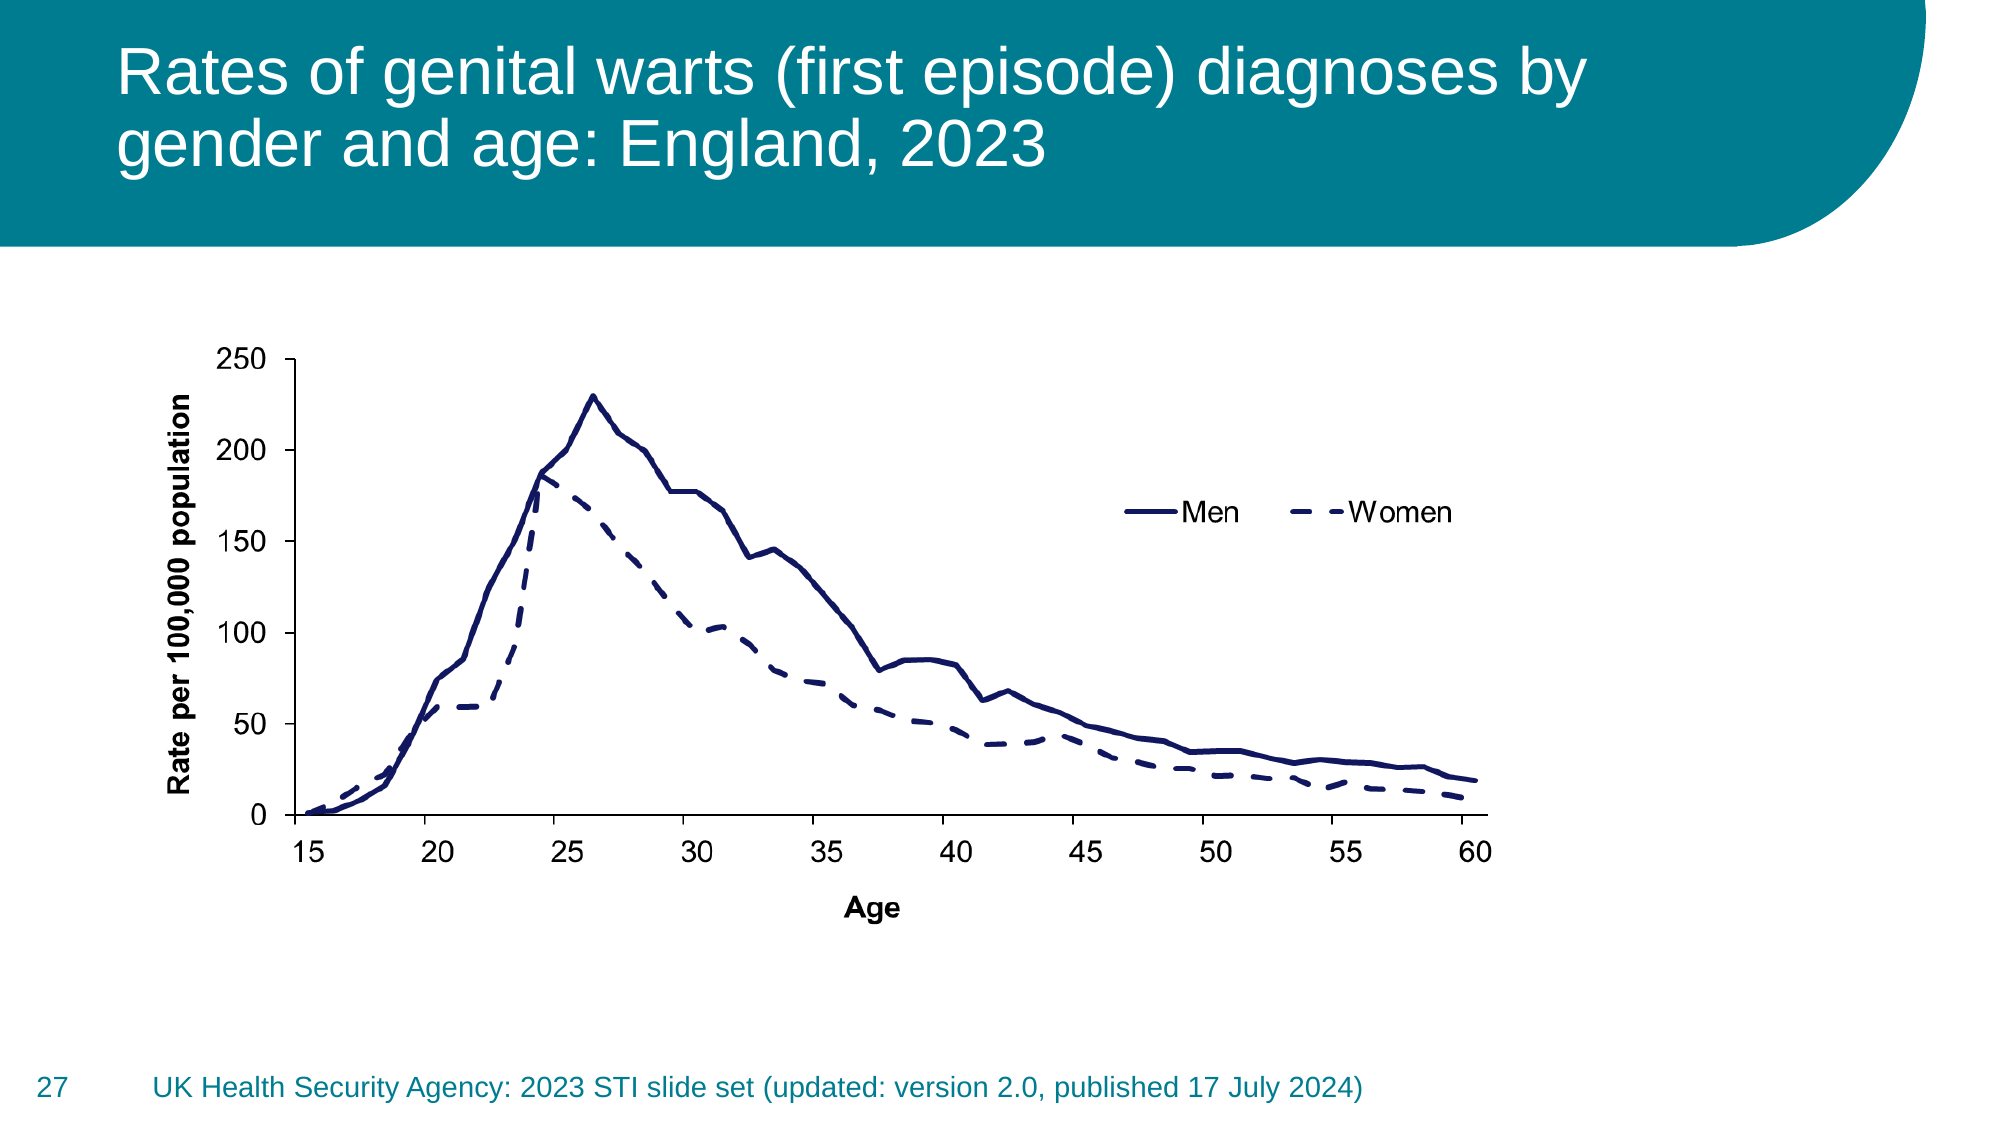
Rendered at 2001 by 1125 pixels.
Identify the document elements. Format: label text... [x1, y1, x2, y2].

title Rates of genital warts (first episode) diagnoses by gender and age: England, 2023 [101, 29, 1747, 189]
text_box [21, 1056, 120, 1117]
picture [154, 335, 1526, 958]
text_box UK Health Security Agency: 2023 STI slide set (updated: version 2.0, published 17 July 2024) [137, 1056, 1780, 1116]
